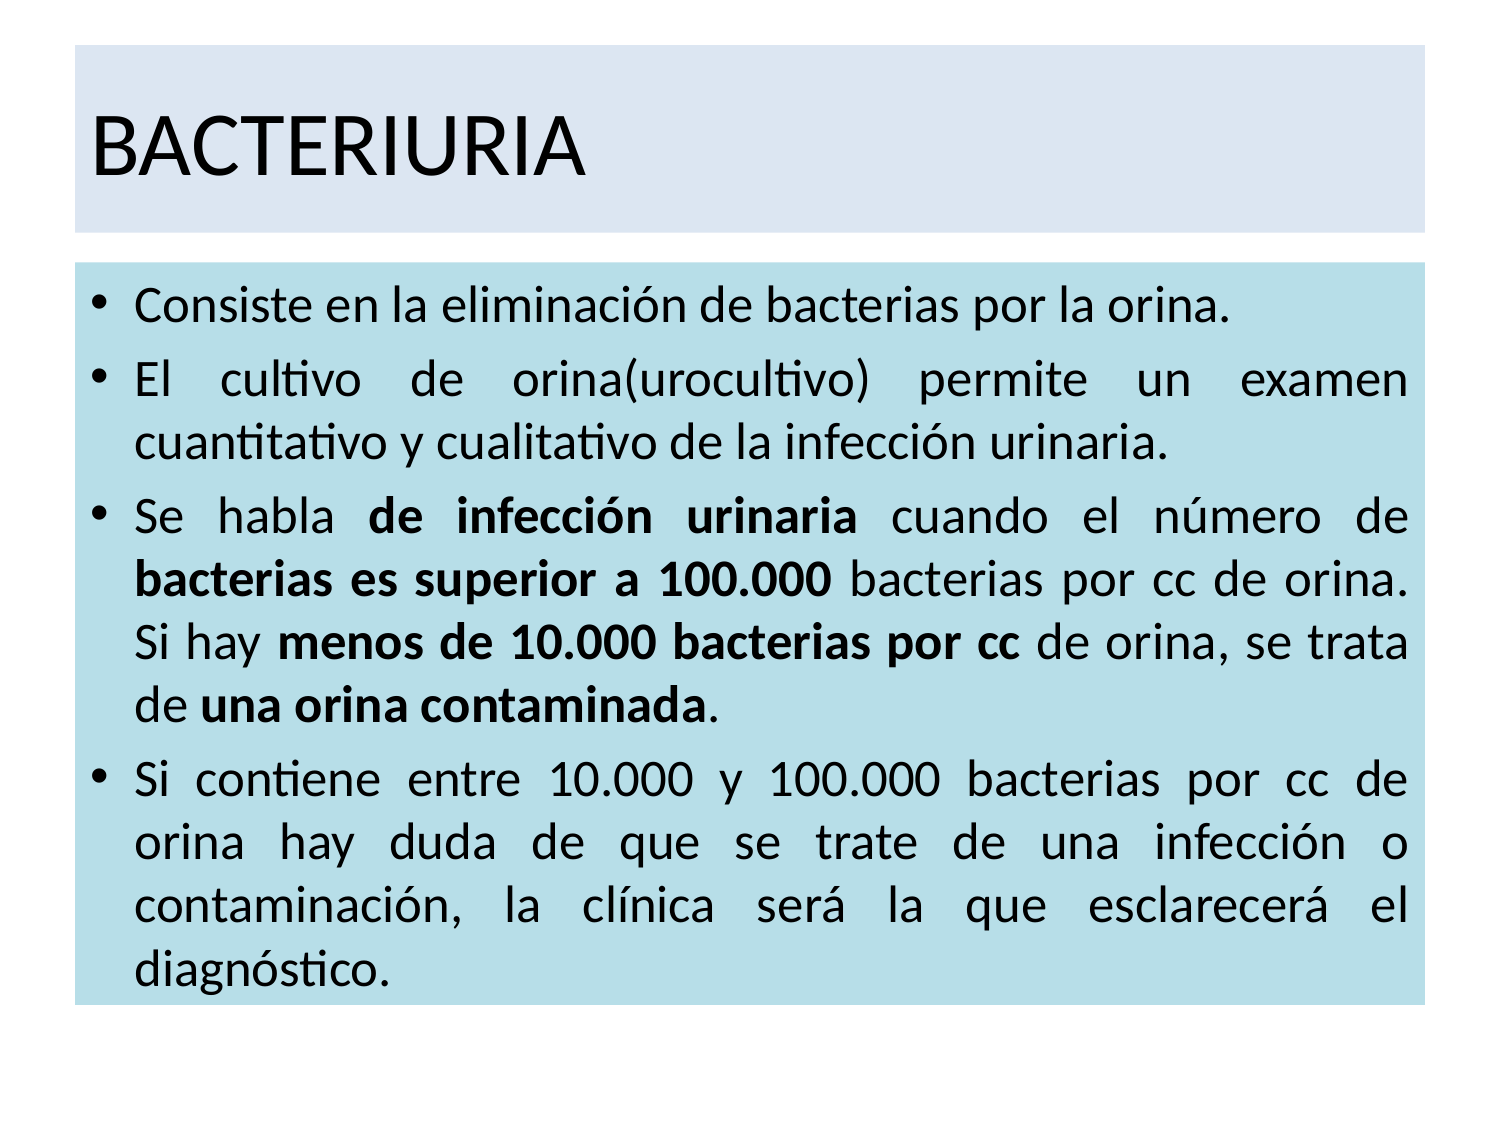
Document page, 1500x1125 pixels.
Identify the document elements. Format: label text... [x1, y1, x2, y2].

list Consiste en la eliminación de bacterias por la orina. El cultivo de orina(urocultivo) permite un examen cuantitativo y cualitativo de la infección urinaria. Se habla de infección urinaria cuando el número de bacterias es superior a 100.000 bacterias por cc de orina. Si hay menos de 10.000 bacterias por cc de orina, se trata de una orina contaminada. Si contiene entre 10.000 y 100.000 bacterias por cc de orina hay duda de que se trate de una infección o contaminación, la clínica será la que esclarecerá el diagnóstico. [75, 262, 1425, 1005]
title BACTERIURIA [75, 45, 1425, 233]
